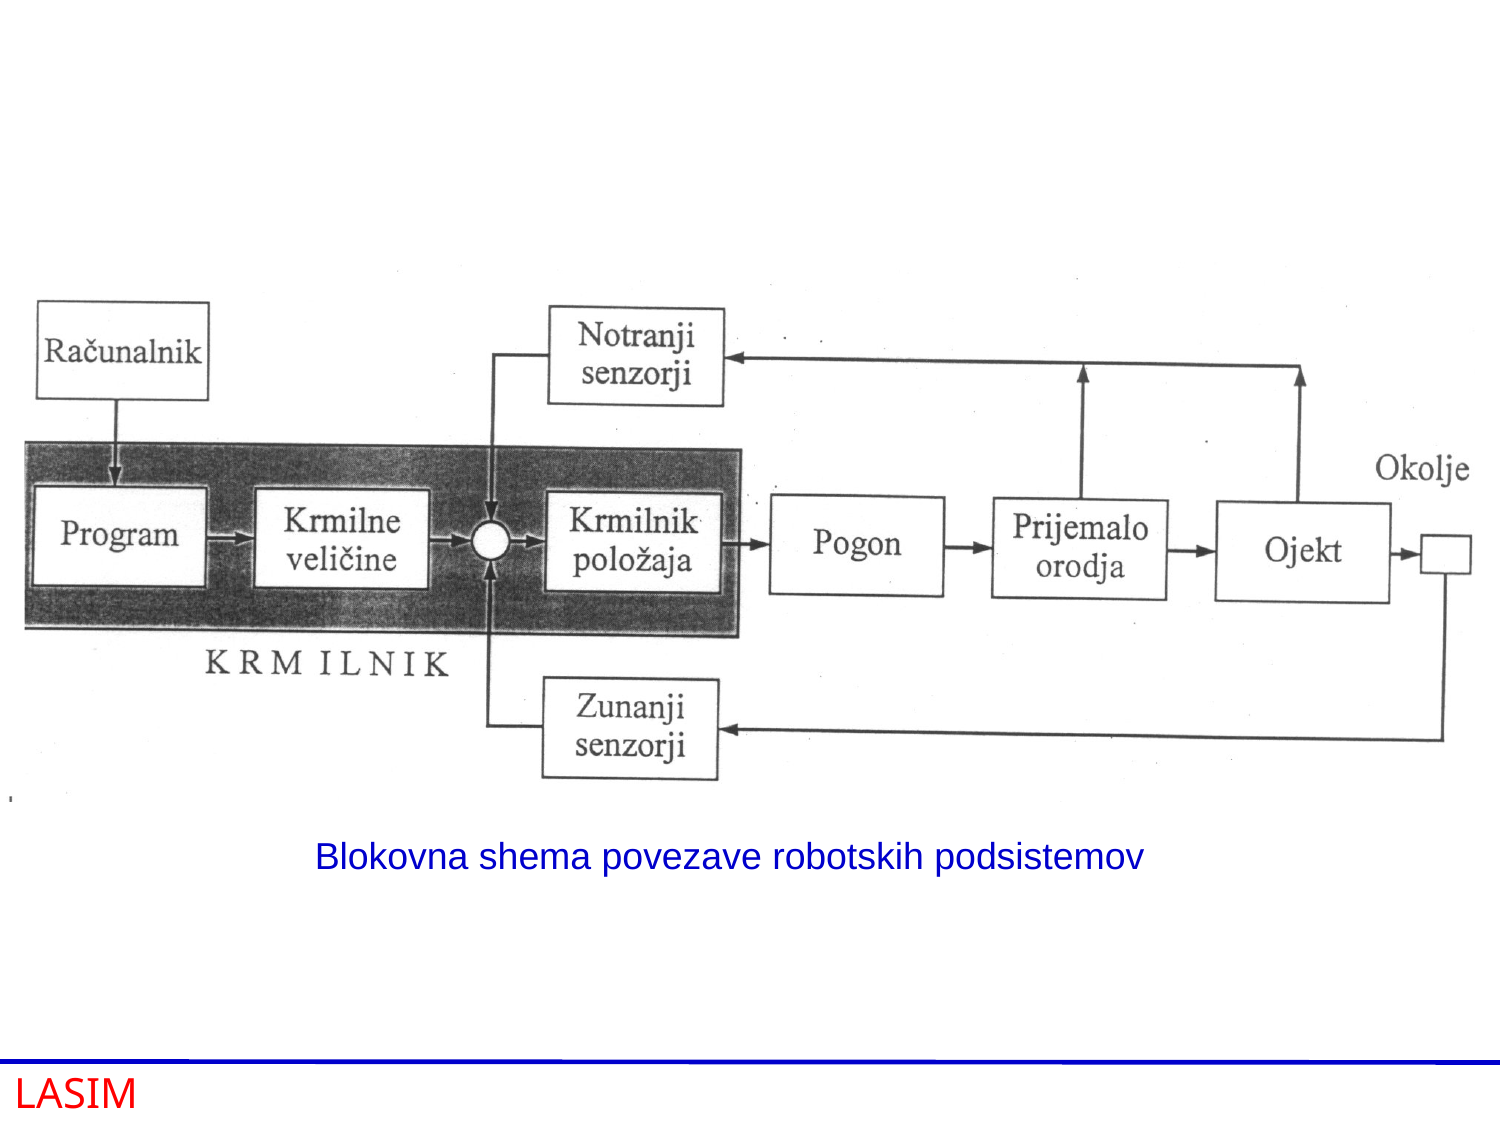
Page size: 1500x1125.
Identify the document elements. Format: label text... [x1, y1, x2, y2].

text_box Blokovna shema povezave robotskih podsistemov [300, 824, 1238, 885]
picture [0, 262, 1475, 803]
